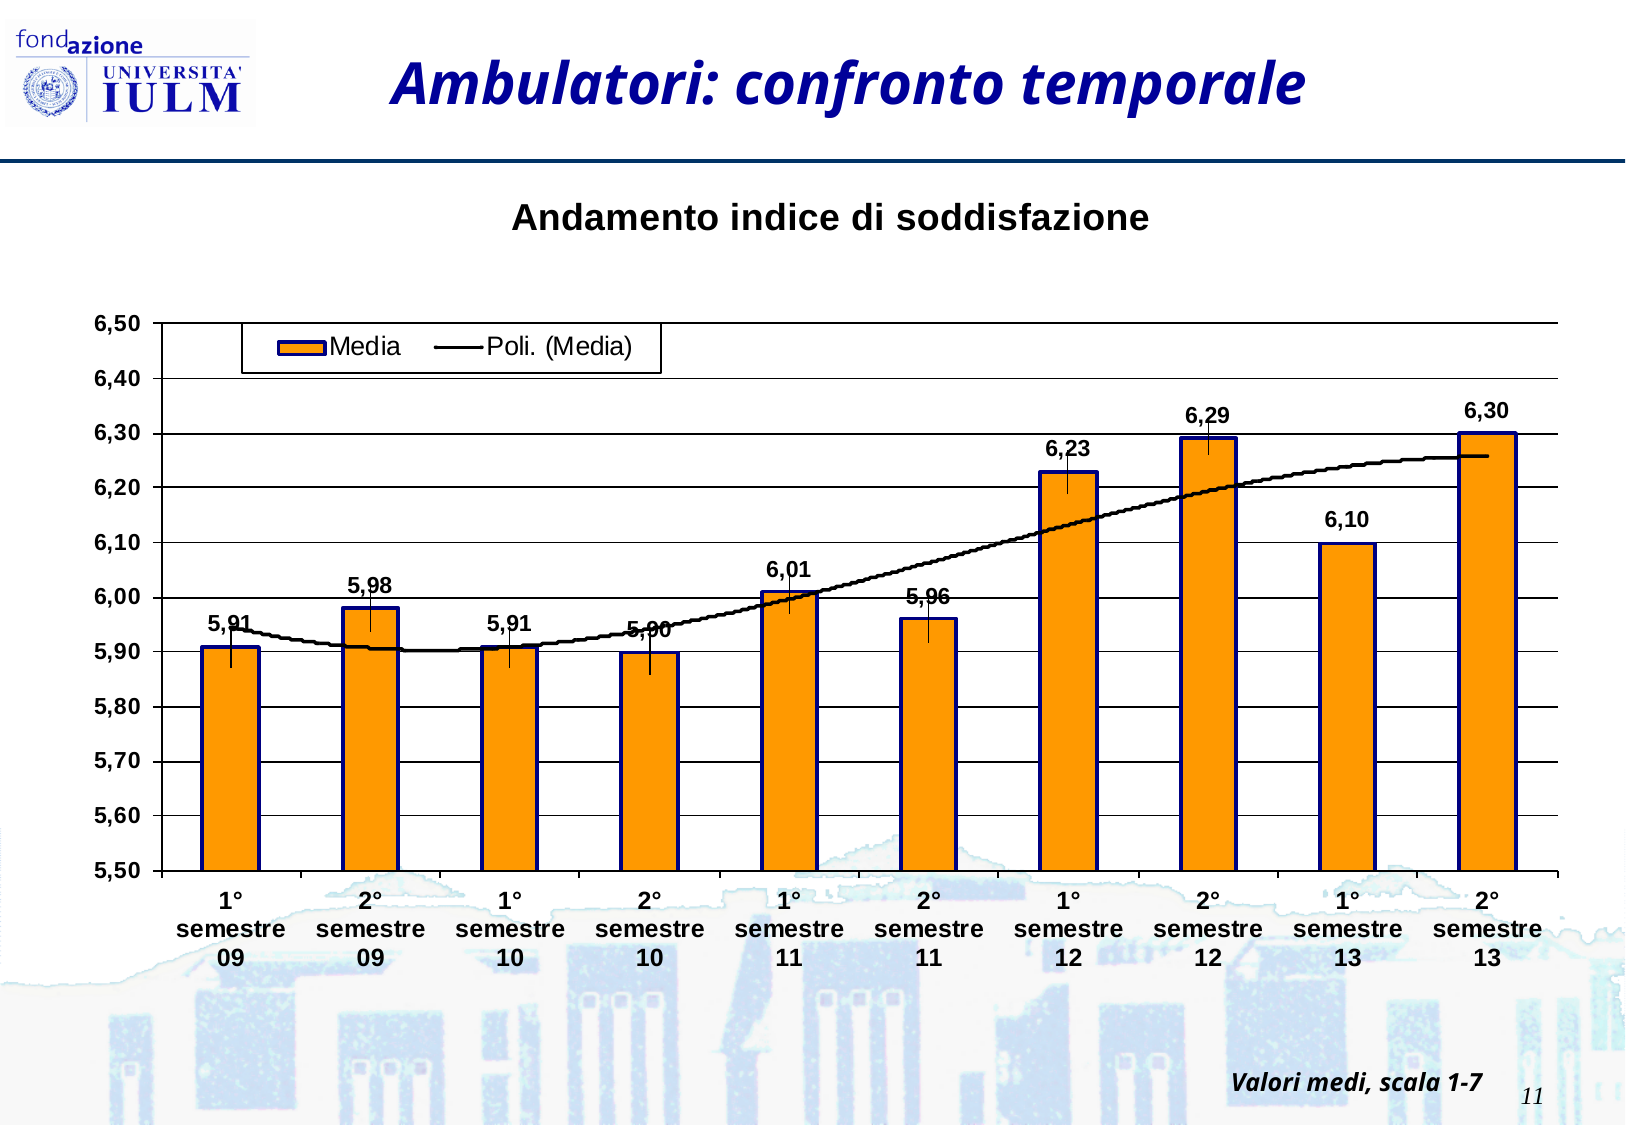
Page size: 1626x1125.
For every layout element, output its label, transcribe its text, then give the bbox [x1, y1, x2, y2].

picture [68, 165, 1581, 1020]
text_box Valori medi, scala 1-7 [1215, 1058, 1498, 1105]
text_box Ambulatori: confronto temporale [233, 18, 1466, 144]
picture [5, 19, 233, 127]
